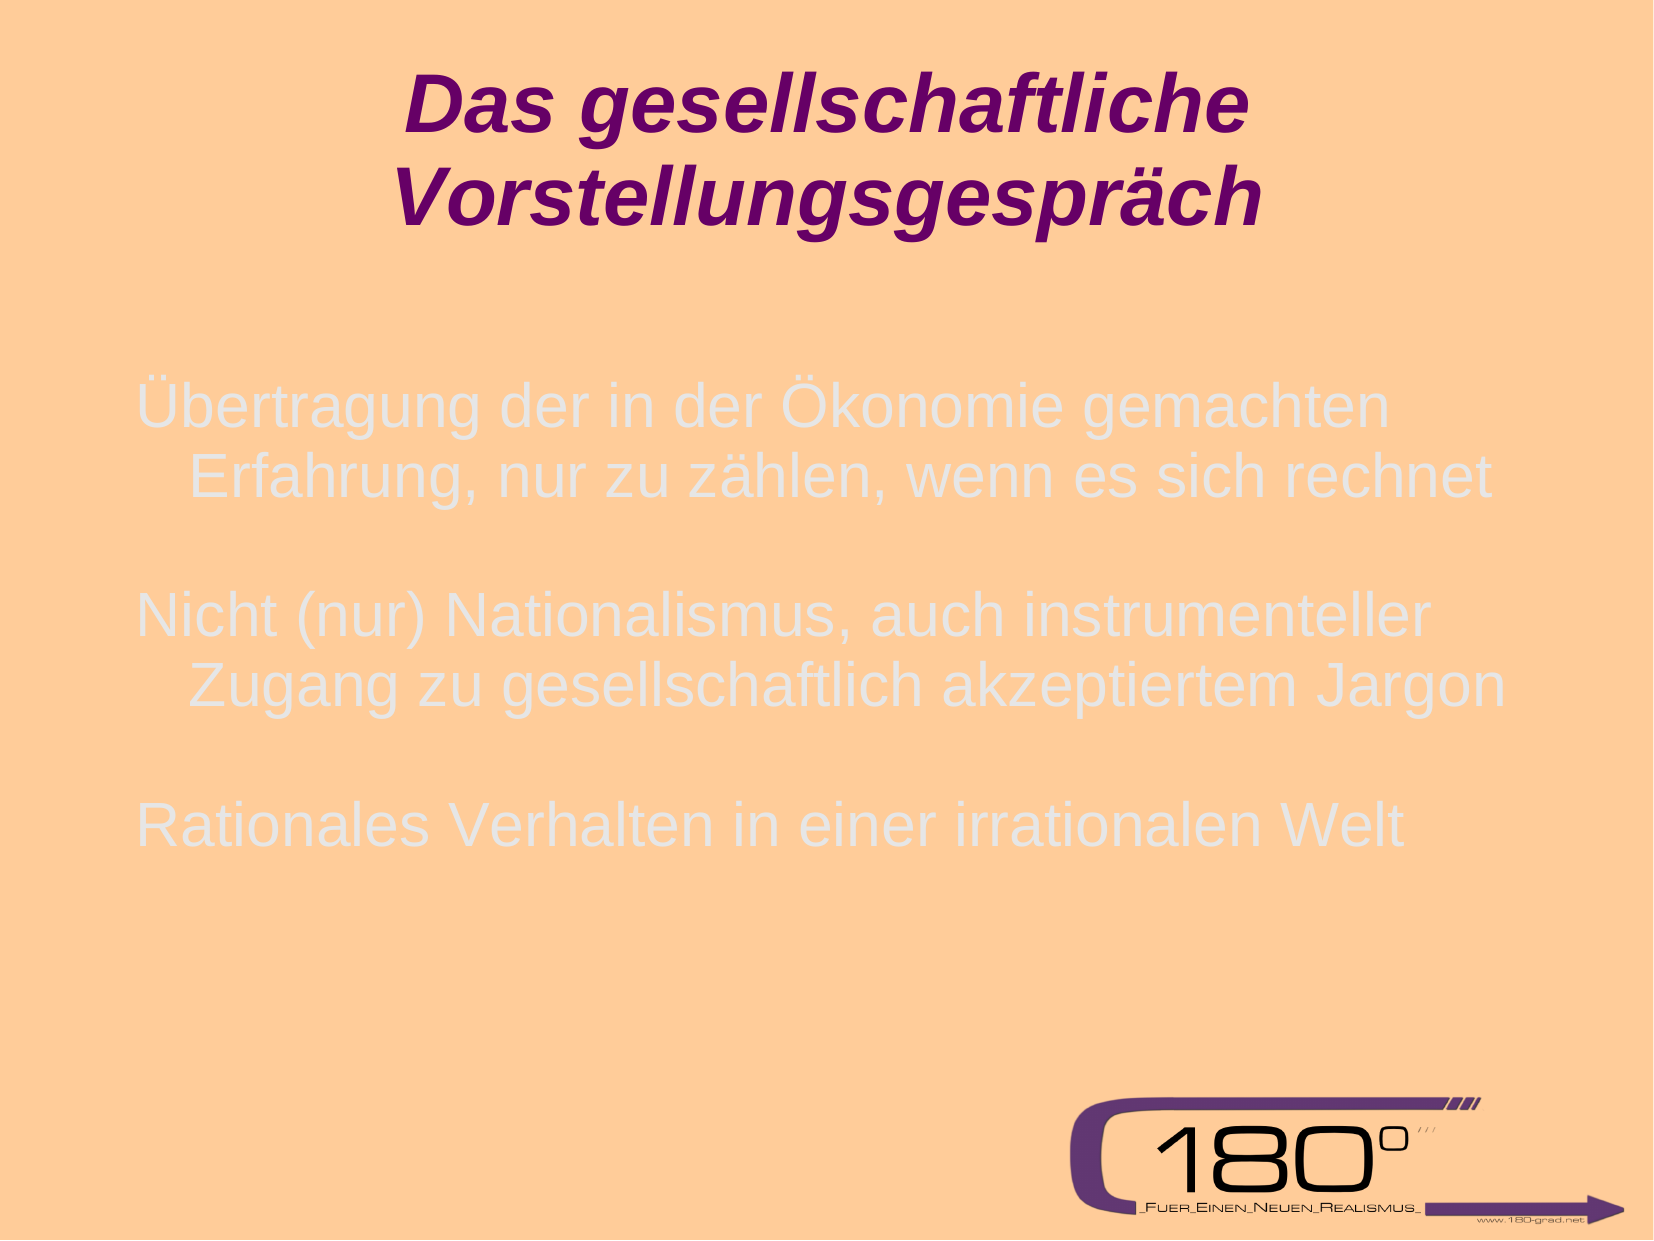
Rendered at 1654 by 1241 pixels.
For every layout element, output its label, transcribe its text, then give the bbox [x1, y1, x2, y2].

title Das gesellschaftliche Vorstellungsgespräch [121, 42, 1534, 258]
list Übertragung der in der Ökonomie gemachten Erfahrung, nur zu zählen, wenn es sich rechnet Nicht (nur) Nationalismus, auch instrumenteller Zugang zu gesellschaftlich akzeptiertem Jargon Rationales Verhalten in einer irrationalen Welt [118, 371, 1558, 1004]
picture [1068, 1092, 1625, 1228]
